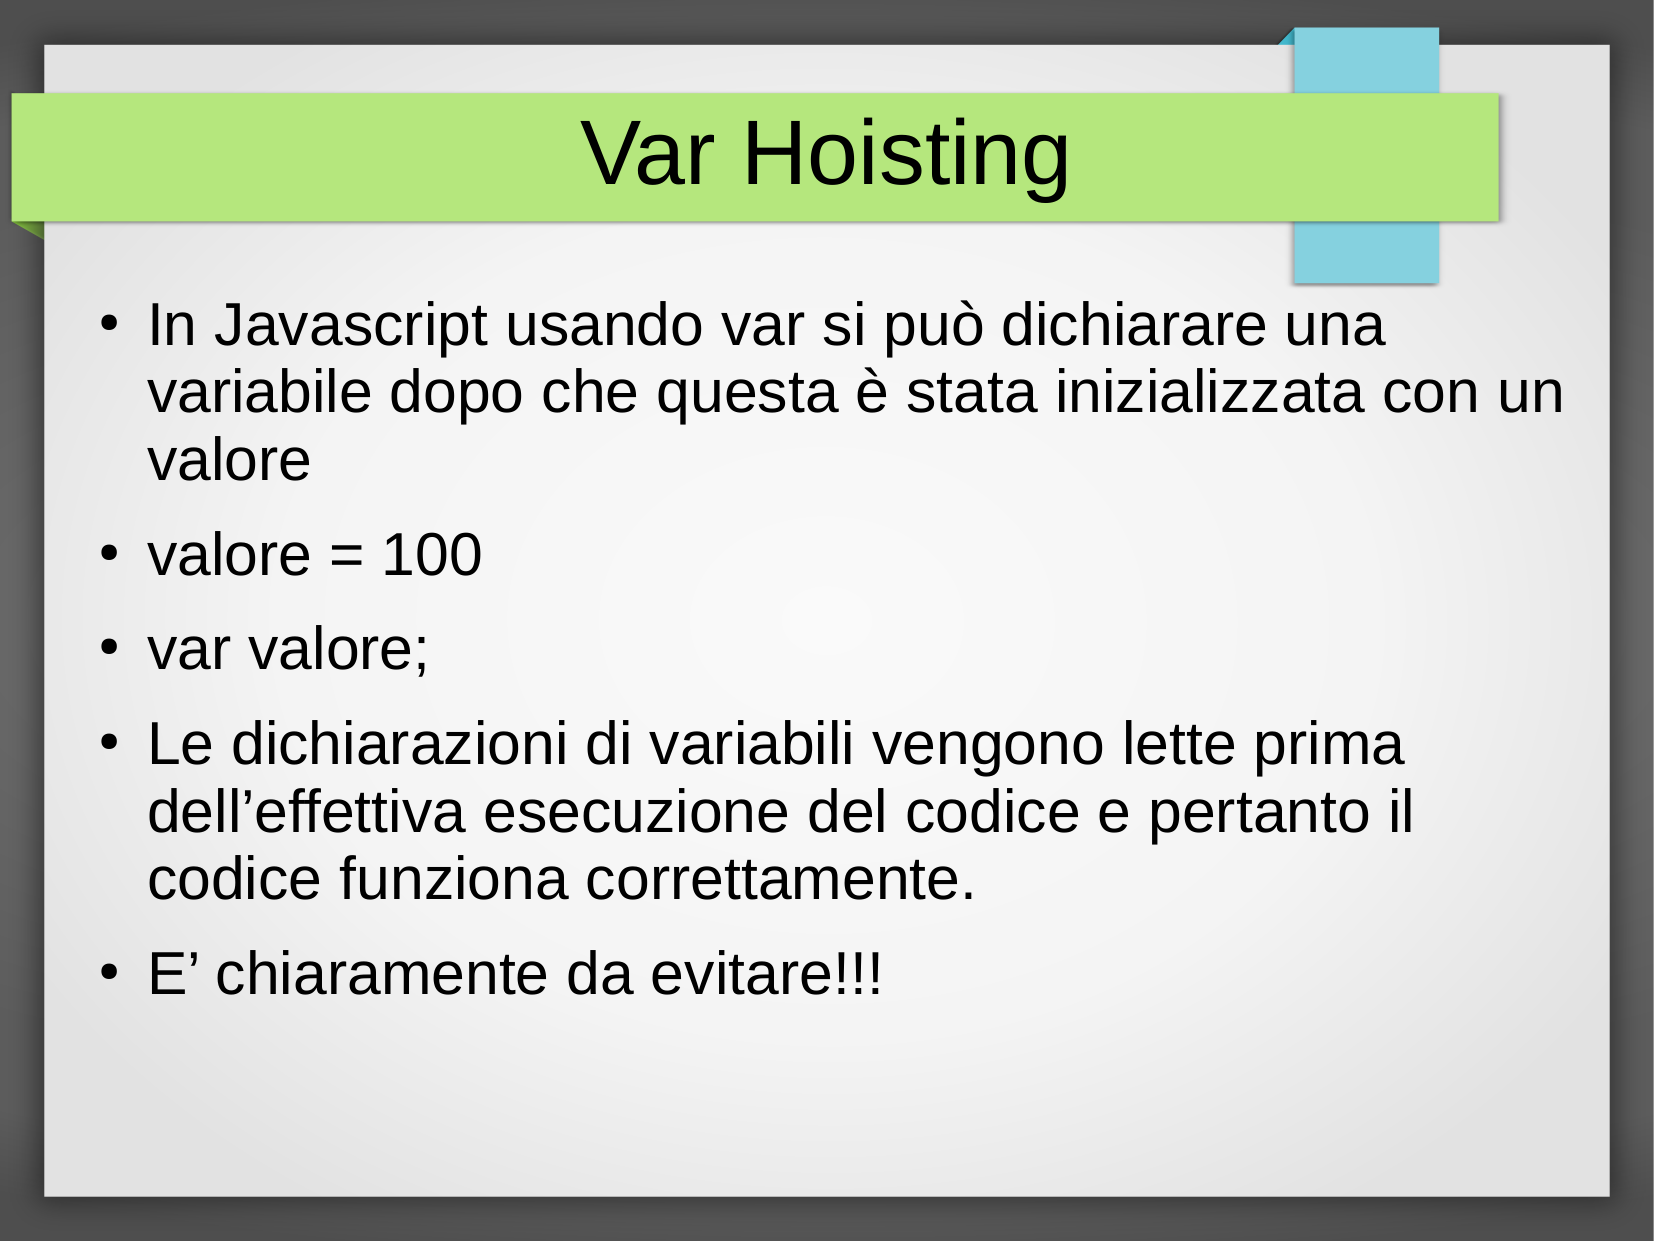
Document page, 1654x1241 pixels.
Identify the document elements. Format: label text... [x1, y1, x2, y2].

list In Javascript usando var si può dichiarare una variabile dopo che questa è stata inizializzata con un valore valore = 100 var valore; Le dichiarazioni di variabili vengono lette prima dell’effettiva esecuzione del codice e pertanto il codice funziona correttamente. E’ chiaramente da evitare!!! [82, 290, 1571, 1010]
picture [0, 0, 1654, 1241]
title Var Hoisting [82, 49, 1571, 257]
